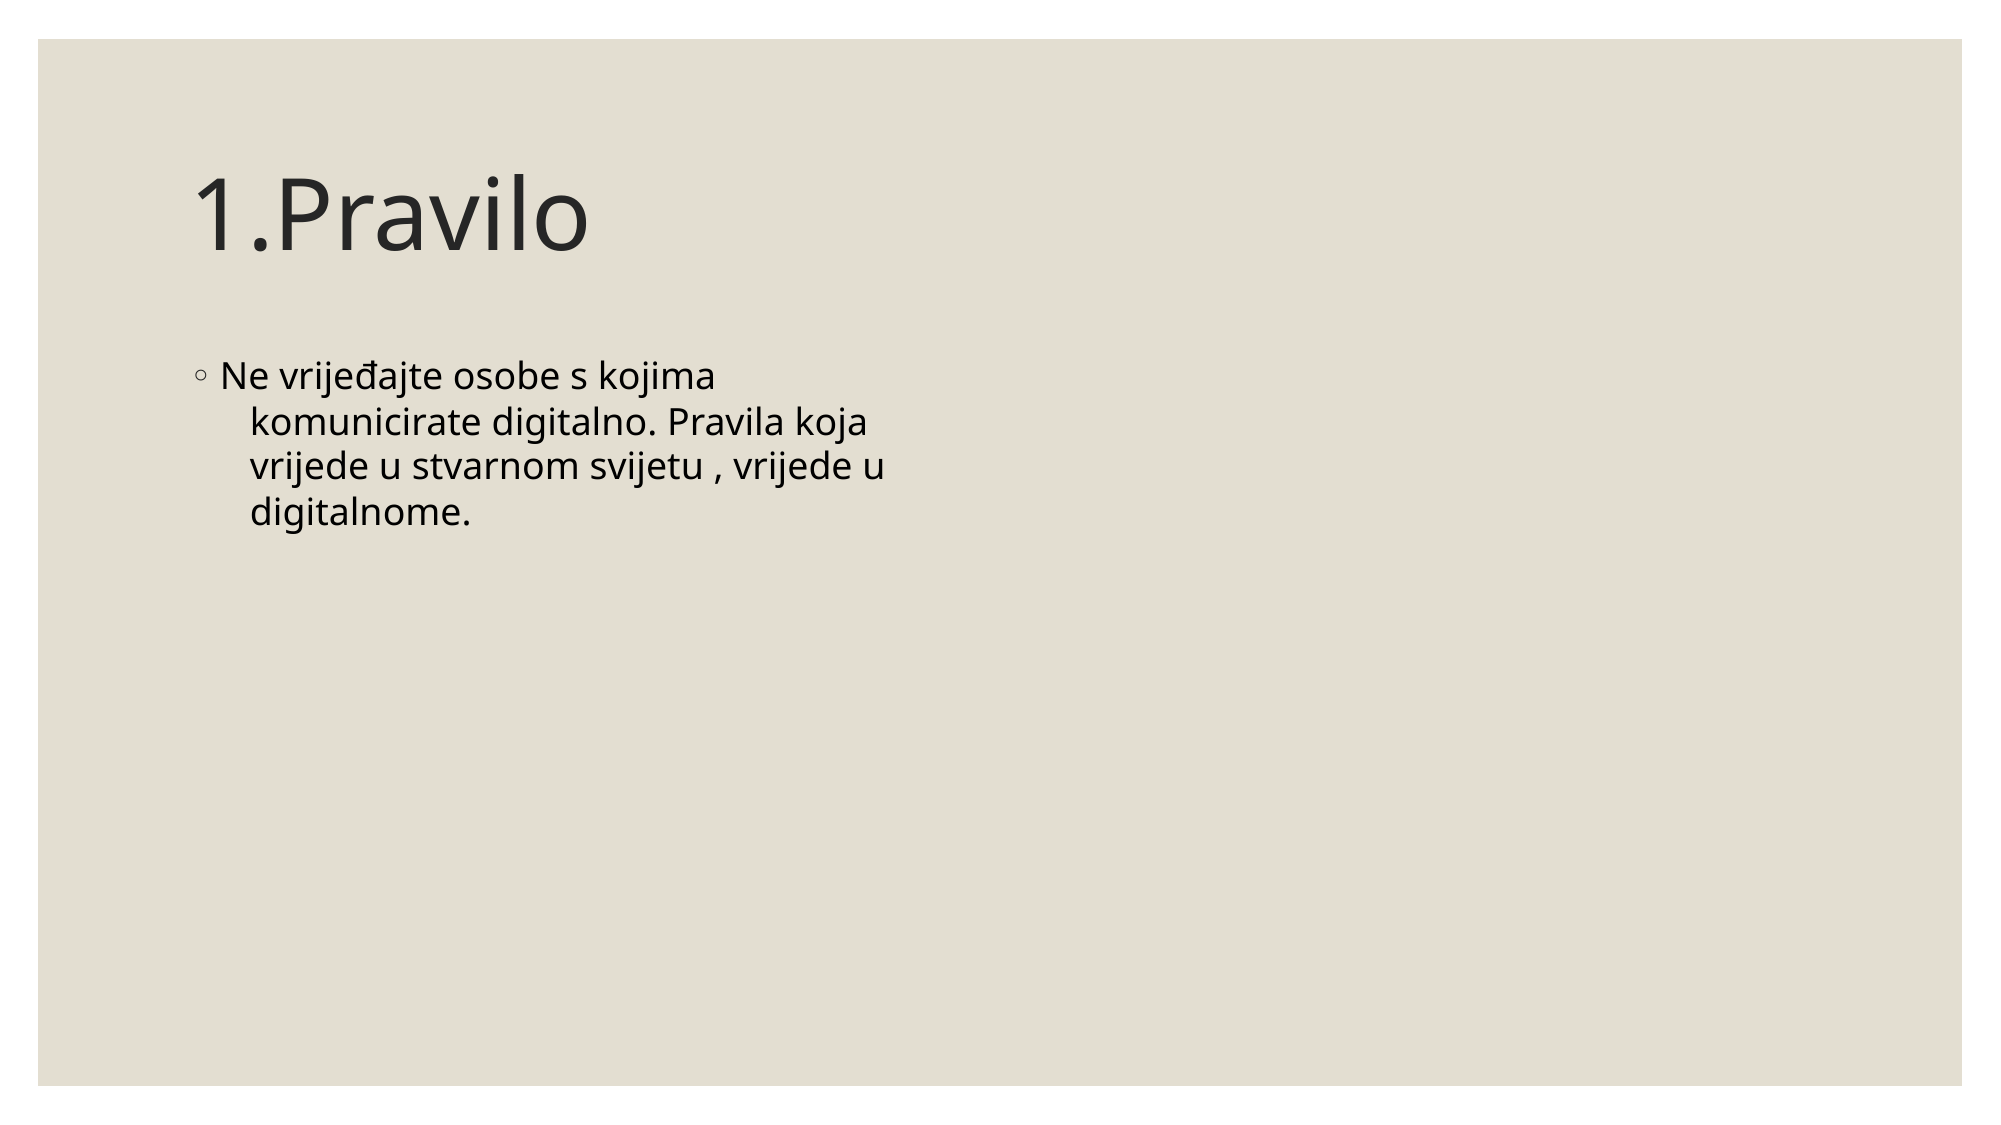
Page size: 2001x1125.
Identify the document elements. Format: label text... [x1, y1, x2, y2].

title 1.Pravilo [174, 105, 1825, 331]
list Ne vrijeđajte osobe s kojima komunicirate digitalno. Pravila koja vrijede u stvarnom svijetu , vrijede u digitalnome. [174, 345, 955, 961]
